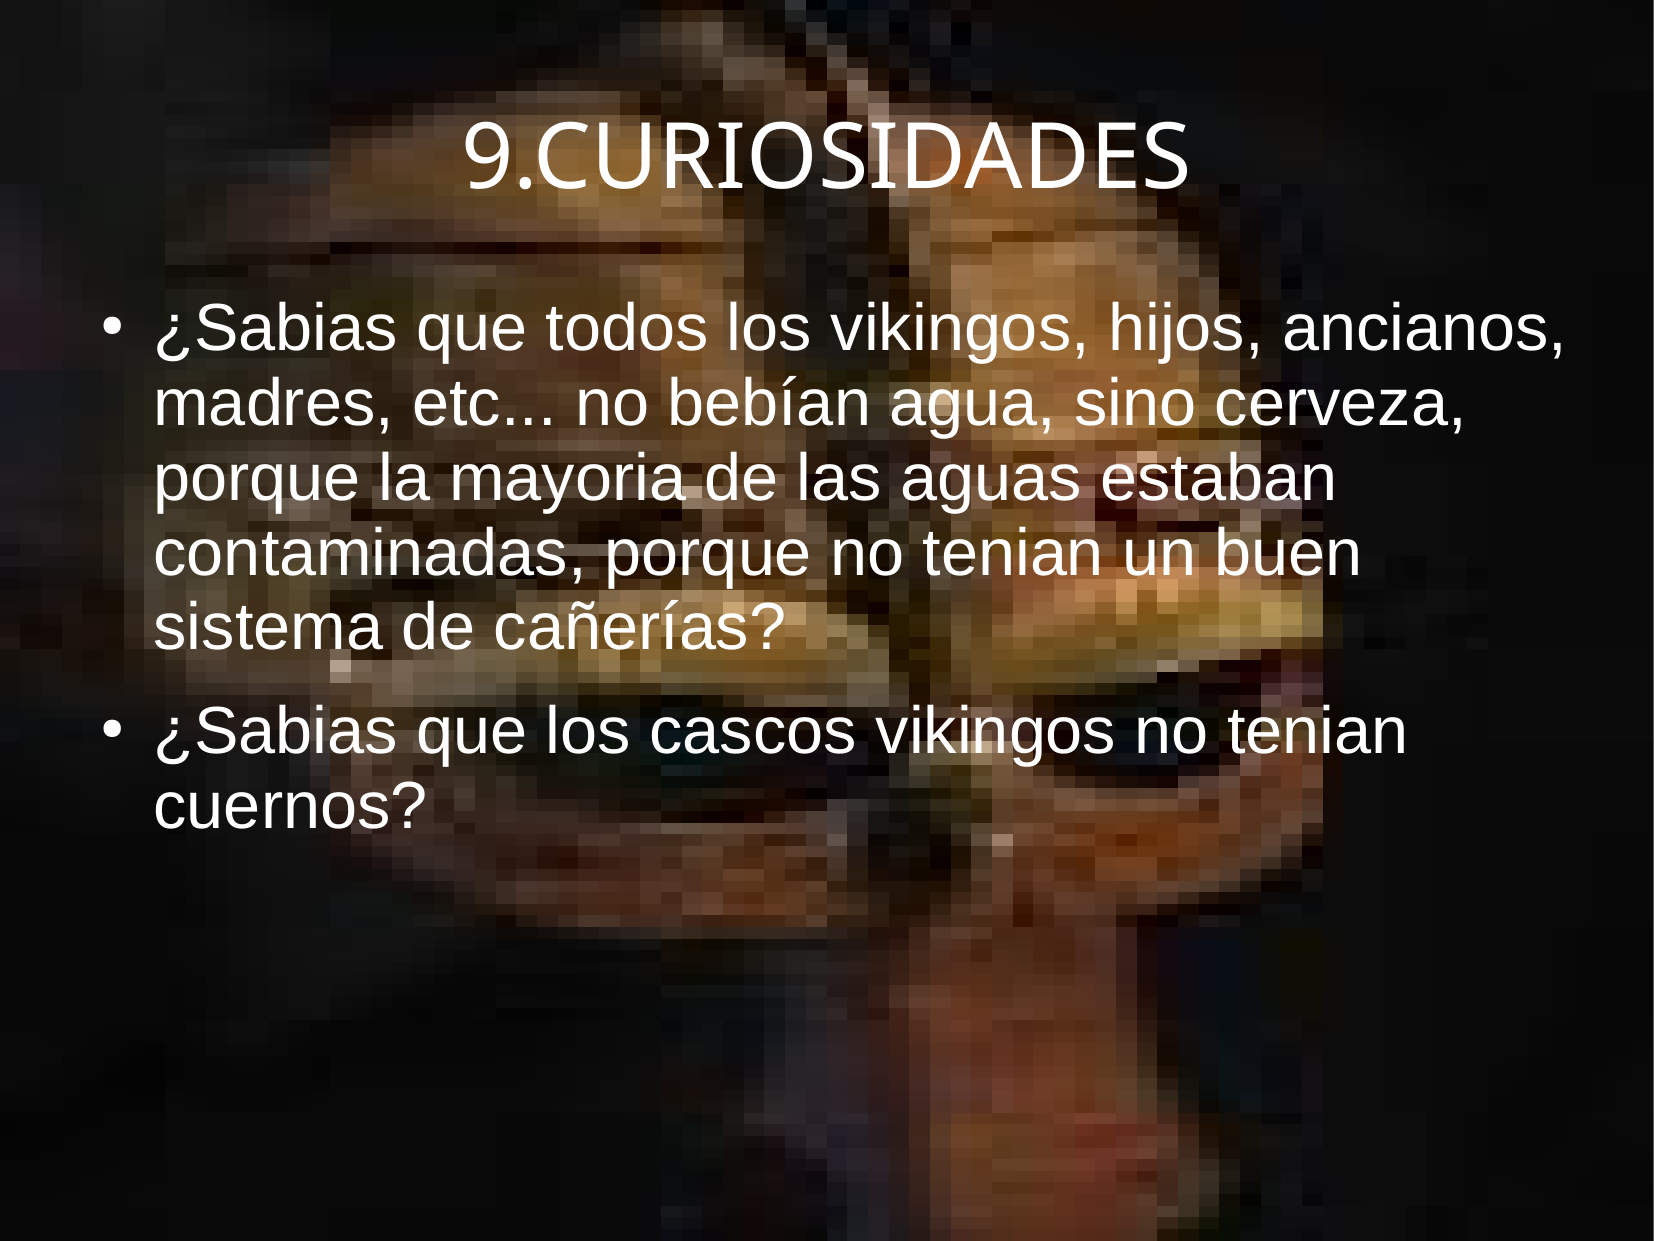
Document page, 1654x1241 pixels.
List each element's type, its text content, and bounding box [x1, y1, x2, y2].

title 9.CURIOSIDADES [82, 49, 1571, 257]
list ¿Sabias que todos los vikingos, hijos, ancianos, madres, etc... no bebían agua, sino cerveza, porque la mayoria de las aguas estaban contaminadas, porque no tenian un buen sistema de cañerías? ¿Sabias que los cascos vikingos no tenian cuernos? [82, 290, 1571, 1109]
picture [0, 0, 1654, 1241]
